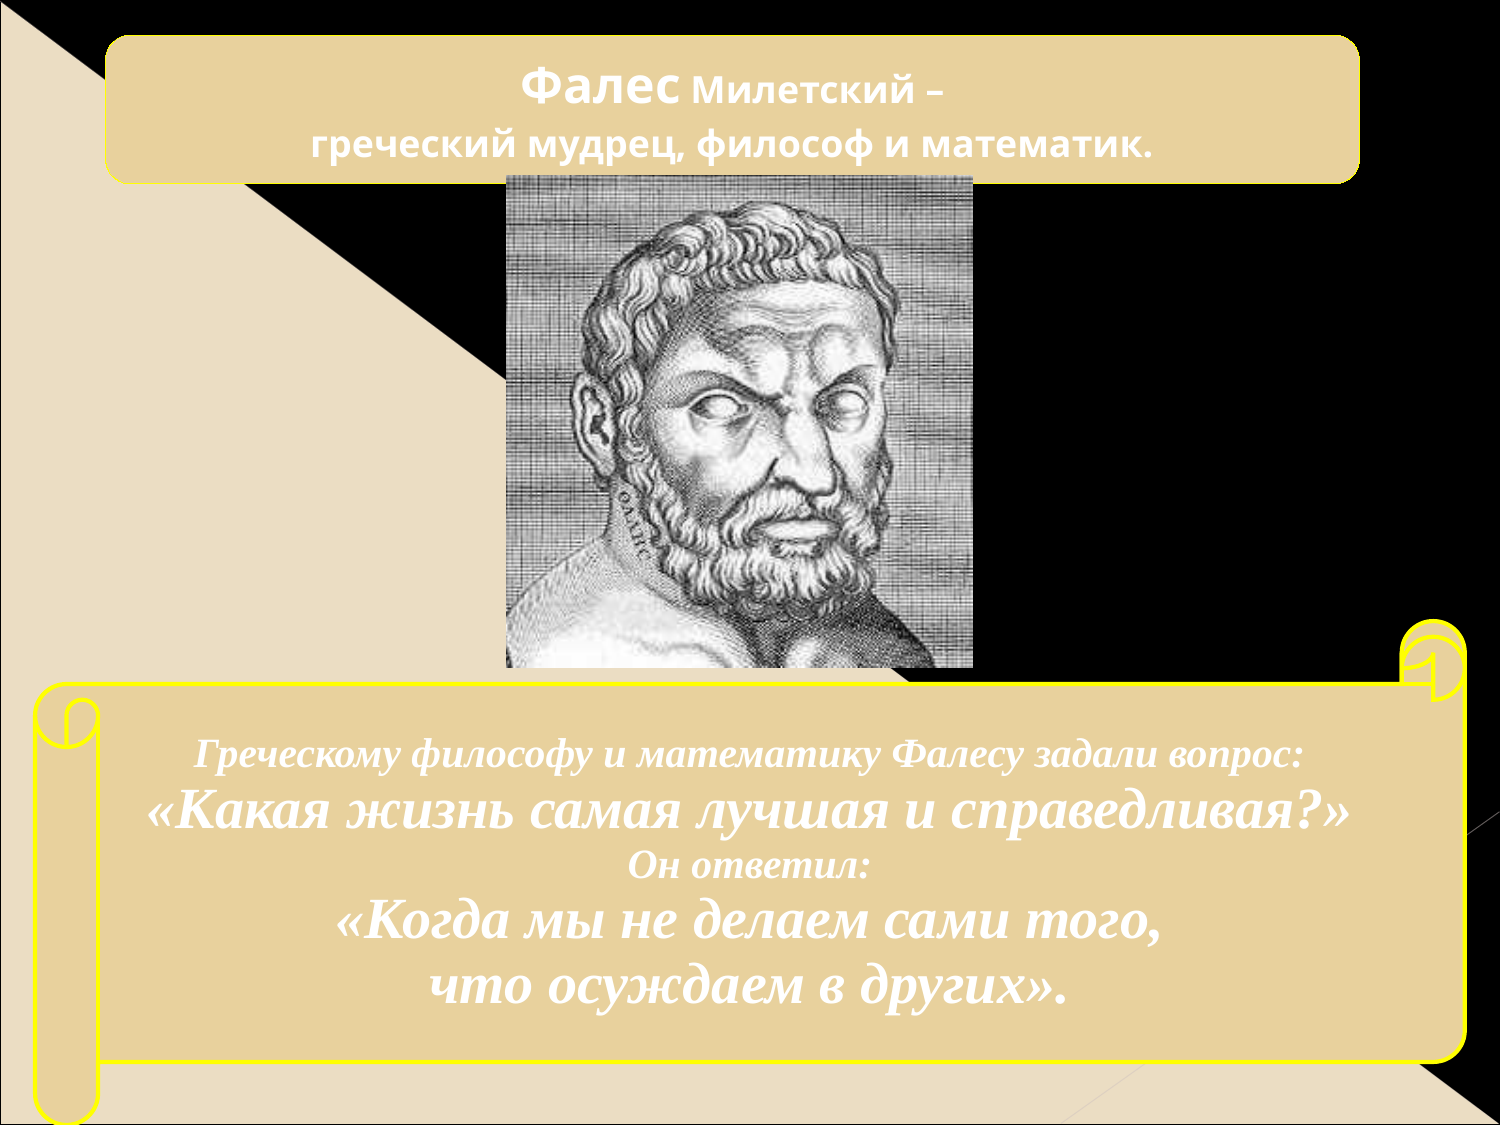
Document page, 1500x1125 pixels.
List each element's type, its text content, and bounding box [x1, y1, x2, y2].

text_box Греческому философу и математику Фалесу задали вопрос: «Какая жизнь самая лучшая и справедливая?» Он ответил: «Когда мы не делаем сами того, что осуждаем в других». [35, 621, 1465, 1125]
text_box Фалес Милетский – греческий мудрец, философ и математик. [105, 35, 1360, 184]
picture [506, 175, 973, 668]
